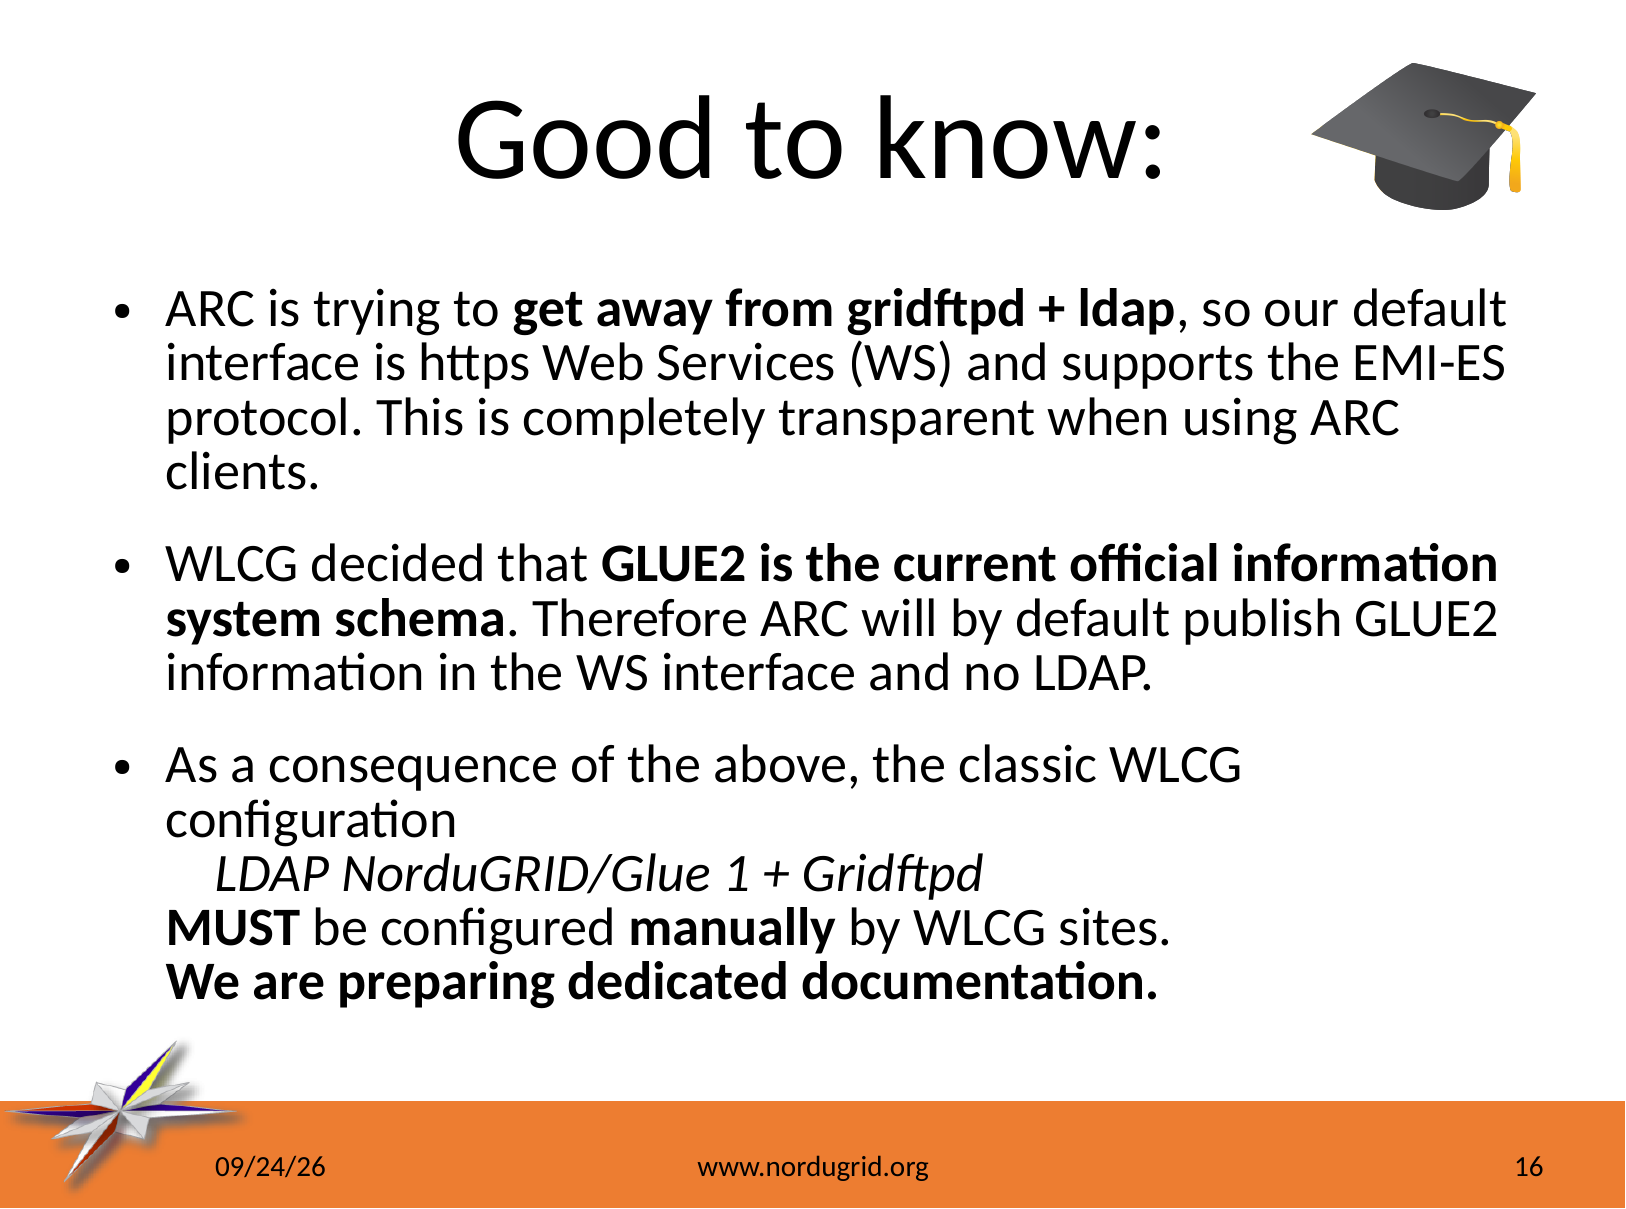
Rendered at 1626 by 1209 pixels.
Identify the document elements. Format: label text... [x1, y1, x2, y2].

title Good to know: [81, 48, 1544, 250]
list ARC is trying to get away from gridftpd + ldap, so our default interface is https Web Services (WS) and supports the EMI-ES protocol. This is completely transparent when using ARC clients. WLCG decided that GLUE2 is the current official information system schema. Therefore ARC will by default publish GLUE2 information in the WS interface and no LDAP. As a consequence of the above, the classic WLCG configuration LDAP NorduGRID/Glue 1 + Gridftpd MUST be configured manually by WLCG sites. We are preparing dedicated documentation. [94, 285, 1544, 1015]
picture [0, 1032, 258, 1203]
picture [1311, 63, 1536, 210]
